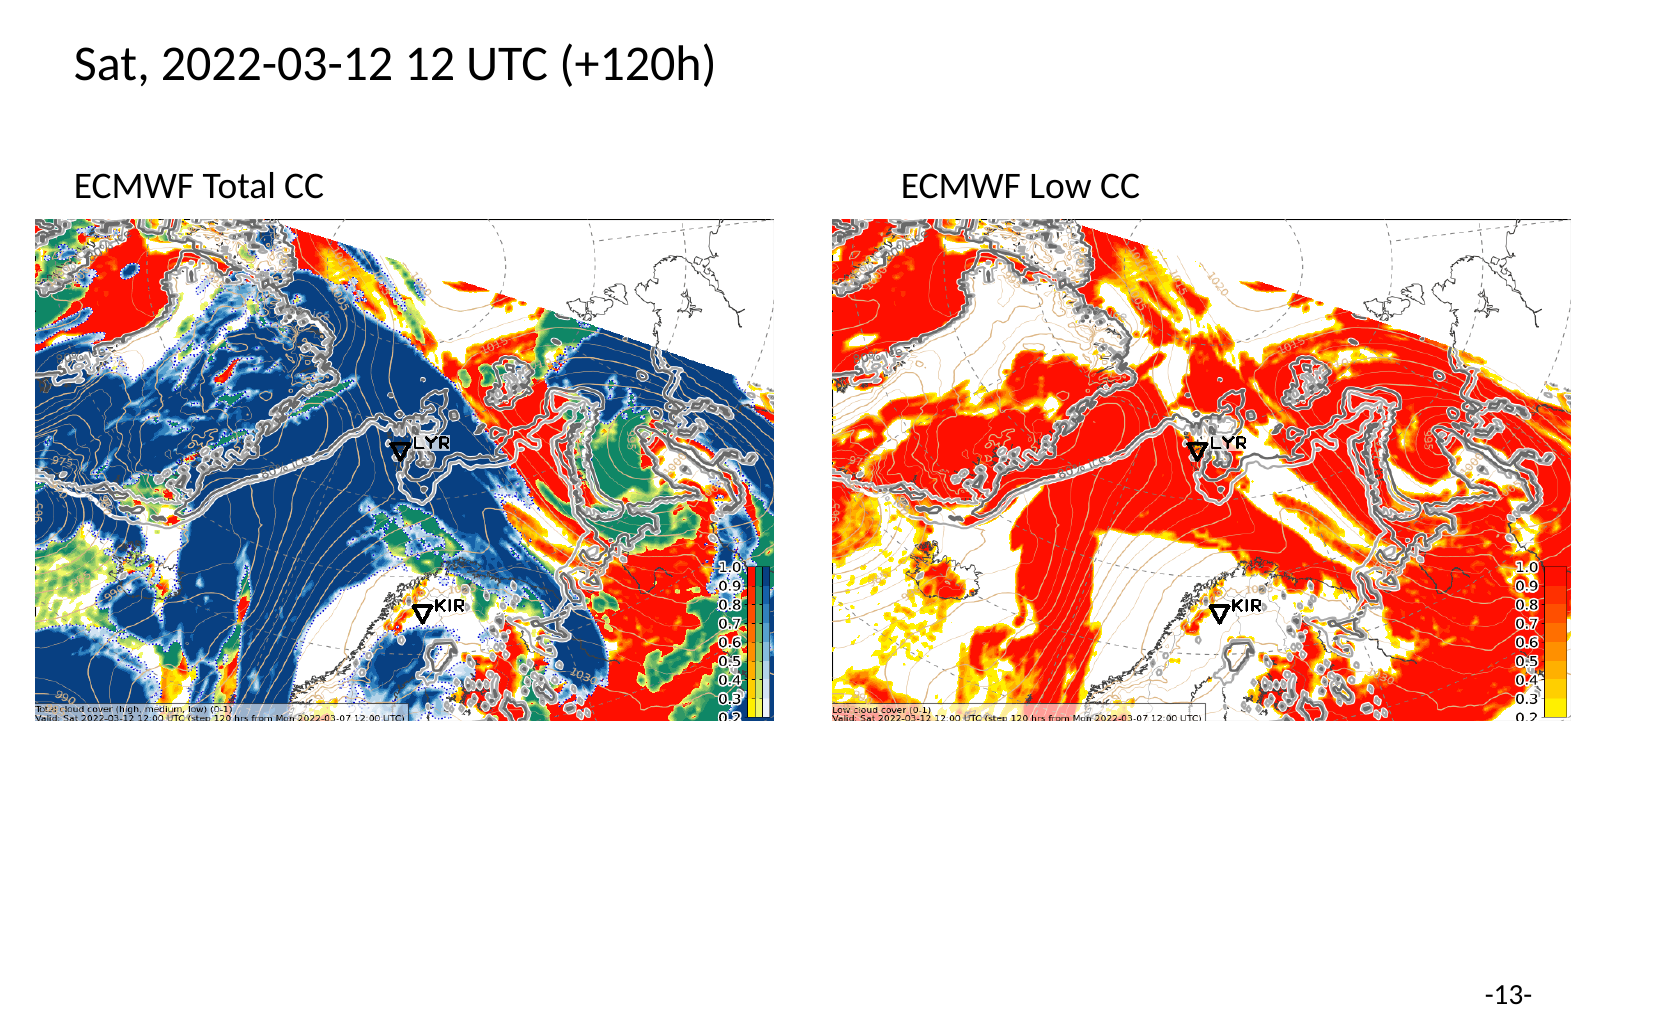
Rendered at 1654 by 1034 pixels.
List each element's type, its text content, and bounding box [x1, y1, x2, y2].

picture [832, 219, 1571, 721]
picture [35, 219, 774, 721]
text_box Sat, 2022-03-12 12 UTC (+120h) [58, 29, 1300, 157]
text_box ECMWF Low CC [885, 153, 1182, 259]
text_box ECMWF Total CC [59, 153, 365, 259]
